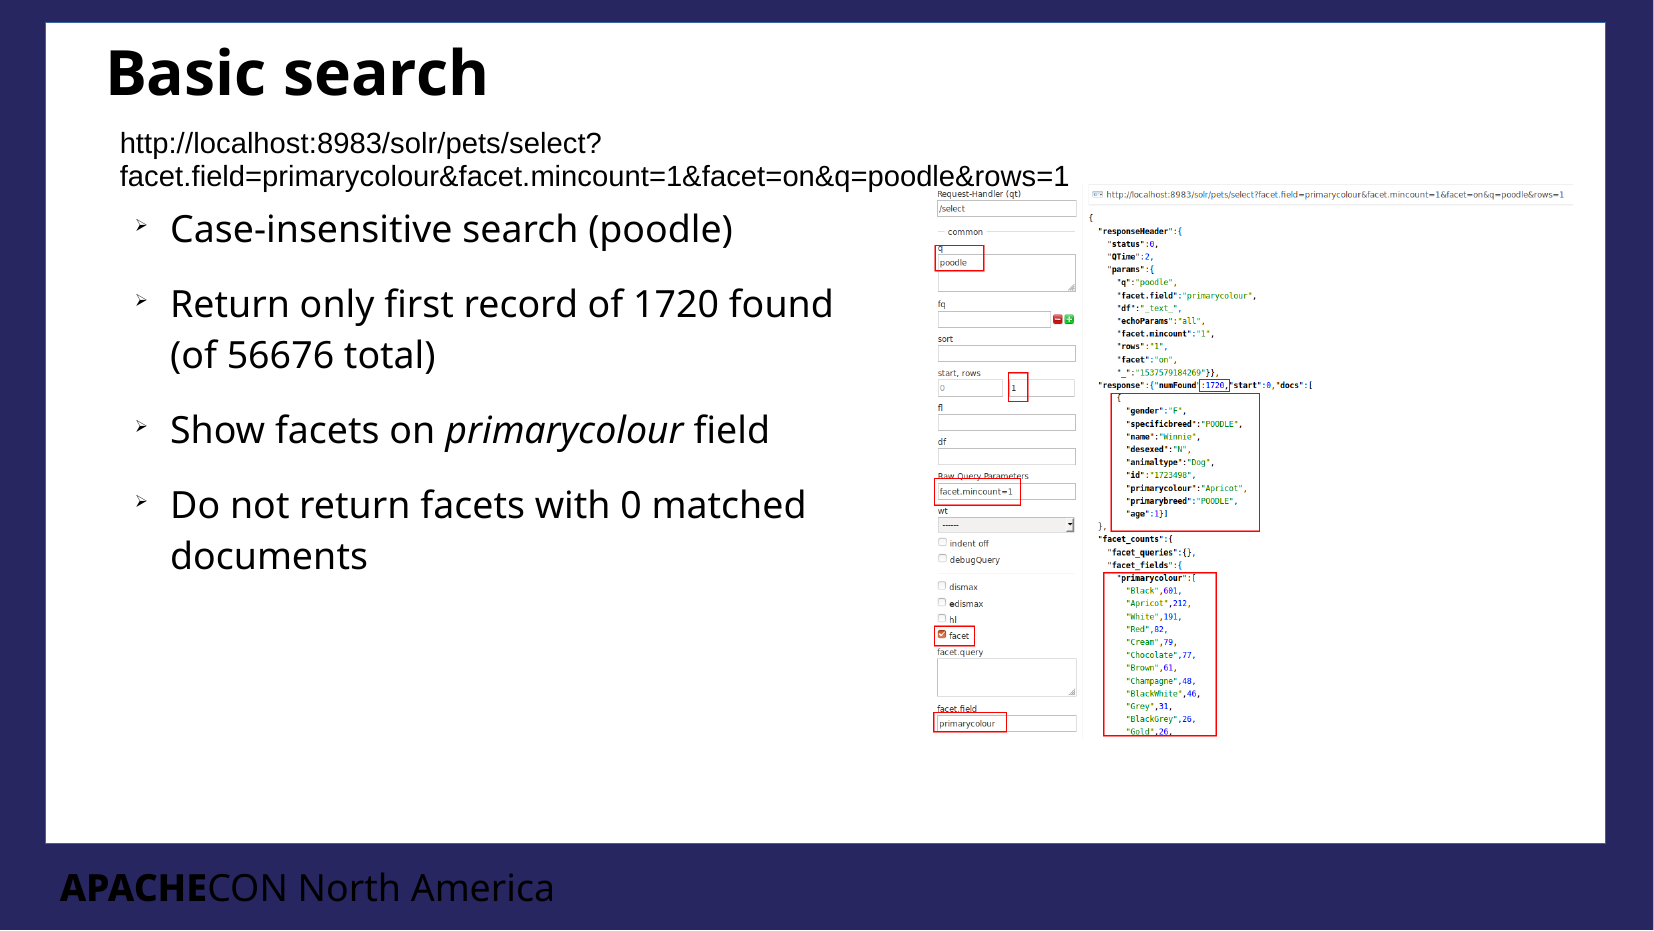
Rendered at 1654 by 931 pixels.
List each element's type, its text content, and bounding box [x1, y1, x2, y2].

text_box Case-insensitive search (poodle) Return only first record of 1720 found (of 56676 total) Show facets on primarycolour field Do not return facets with 0 matched documents [120, 195, 886, 557]
picture [930, 179, 1573, 739]
picture [958, 179, 966, 184]
title Basic search [105, 32, 1546, 110]
picture [988, 179, 996, 184]
text_box http://localhost:8983/solr/pets/select?facet.field=primarycolour&facet.mincount=1&facet=on&q=poodle&rows=1 [105, 120, 1561, 166]
